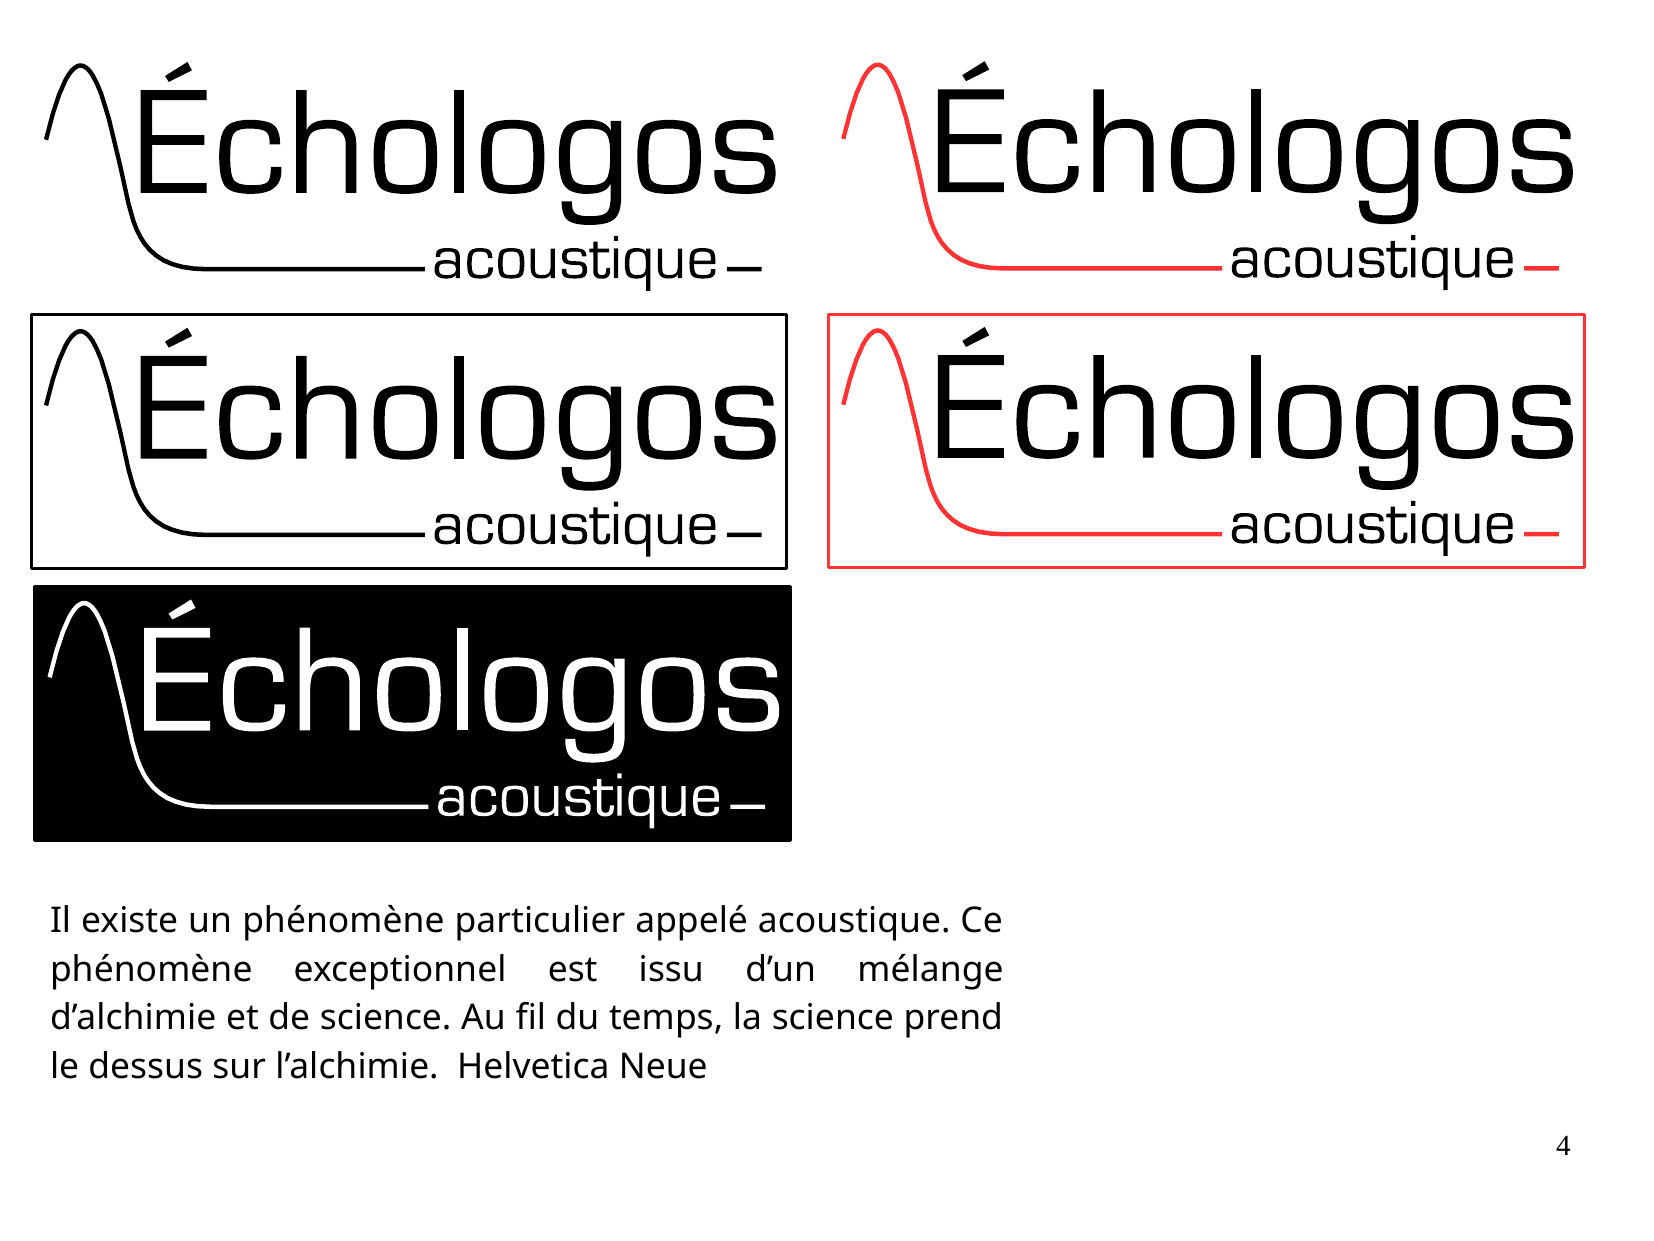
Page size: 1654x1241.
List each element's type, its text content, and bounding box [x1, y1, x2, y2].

text_box [296, 355, 357, 459]
text_box [1093, 89, 1154, 192]
text_box [1278, 384, 1342, 459]
text_box [1264, 513, 1291, 544]
text_box [726, 266, 762, 272]
text_box [454, 90, 464, 193]
text_box [1170, 384, 1235, 459]
text_box [1511, 384, 1573, 459]
text_box [1093, 355, 1154, 458]
text_box [296, 90, 357, 193]
text_box [1486, 247, 1513, 278]
text_box [561, 248, 588, 279]
text_box [714, 119, 776, 194]
text_box [1170, 119, 1235, 194]
text_box [1231, 513, 1258, 544]
text_box [467, 248, 493, 279]
text_box [558, 119, 622, 226]
text_box [1016, 384, 1079, 459]
text_box [1359, 513, 1385, 544]
text_box [498, 513, 525, 545]
text_box [841, 328, 1223, 537]
text_box [1327, 513, 1353, 544]
text_box [1434, 384, 1499, 459]
text_box [561, 513, 588, 545]
text_box [530, 514, 555, 545]
text_box [1278, 119, 1342, 194]
text_box [1411, 513, 1416, 544]
text_box [726, 532, 762, 538]
text_box [1524, 266, 1559, 271]
text_box [1511, 119, 1573, 194]
text_box [1411, 247, 1416, 278]
text_box [498, 248, 525, 279]
text_box [657, 514, 683, 545]
text_box [962, 61, 990, 82]
text_box [373, 119, 438, 194]
text_box [689, 248, 716, 279]
text_box [454, 356, 464, 459]
text_box [613, 514, 619, 544]
text_box [373, 385, 438, 460]
text_box [589, 241, 611, 279]
text_box [1231, 247, 1258, 278]
text_box [434, 248, 460, 279]
text_box [558, 385, 622, 491]
text_box [937, 355, 1004, 458]
text_box [1386, 240, 1408, 278]
text_box [467, 513, 493, 545]
text_box [962, 326, 990, 347]
text_box [219, 385, 282, 460]
text_box [1455, 247, 1480, 278]
text_box [1295, 513, 1322, 544]
text_box [714, 385, 776, 460]
text_box [637, 385, 701, 460]
text_box [1524, 531, 1559, 537]
text_box [165, 327, 192, 348]
text_box [480, 119, 545, 194]
text_box [1251, 89, 1261, 192]
text_box [1327, 247, 1353, 278]
text_box [1455, 513, 1480, 544]
text_box [1386, 506, 1408, 544]
text_box [43, 329, 425, 538]
text_box [1434, 119, 1499, 194]
text_box [1359, 247, 1385, 278]
text_box [140, 90, 207, 193]
text_box [613, 248, 619, 279]
text_box [1356, 384, 1419, 490]
text_box [43, 63, 425, 272]
text_box [637, 119, 701, 194]
text_box [1251, 355, 1261, 458]
text_box [1016, 119, 1079, 194]
text_box [689, 513, 716, 545]
text_box [480, 385, 545, 460]
text_box [624, 248, 651, 291]
text_box [34, 586, 791, 841]
text_box [165, 61, 192, 82]
text_box [1295, 247, 1322, 278]
text_box [140, 355, 207, 459]
text_box [530, 248, 555, 279]
text_box [1264, 247, 1291, 278]
text_box [219, 119, 282, 194]
text_box Il existe un phénomène particulier appelé acoustique. Ce phénomène exceptionnel est issu d’un mélange d’alchimie et de science. Au fil du temps, la science prend le dessus sur l’alchimie. Helvetica Neue [35, 887, 1019, 1109]
text_box [624, 513, 651, 557]
text_box [1422, 247, 1448, 291]
text_box [589, 507, 611, 545]
text_box [937, 89, 1004, 193]
text_box [1356, 119, 1419, 225]
text_box [434, 513, 460, 545]
text_box [657, 248, 683, 279]
text_box [1486, 513, 1513, 544]
text_box [1422, 513, 1448, 556]
text_box [841, 62, 1223, 271]
